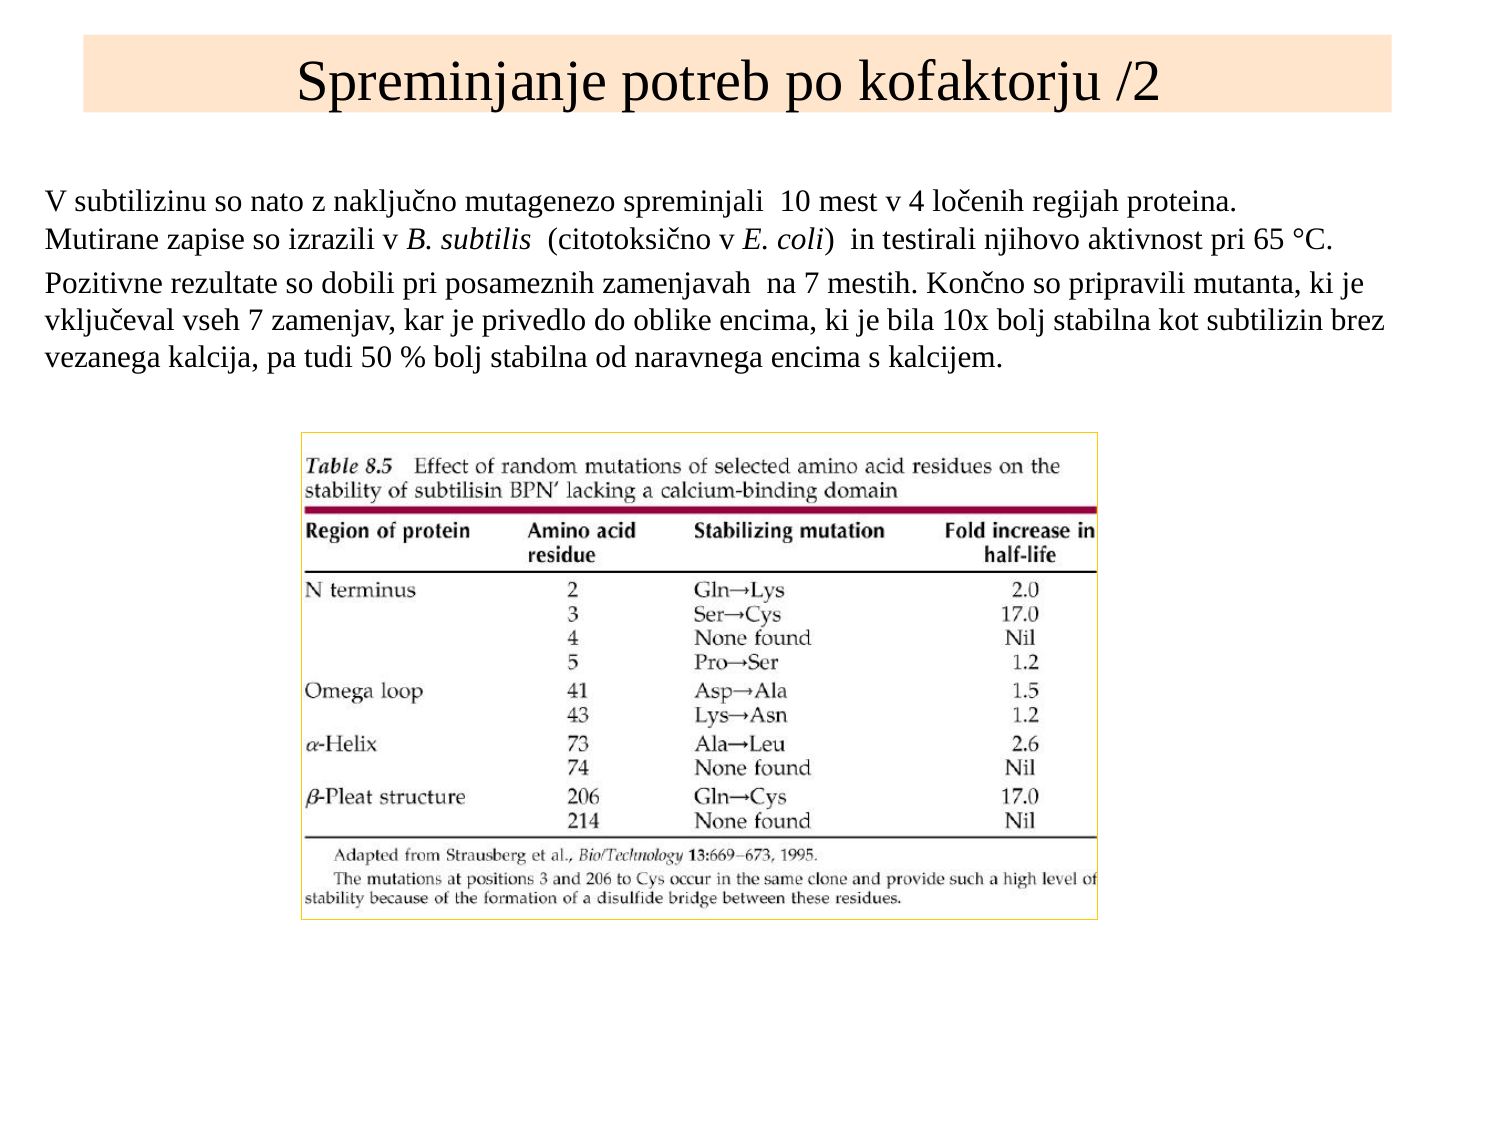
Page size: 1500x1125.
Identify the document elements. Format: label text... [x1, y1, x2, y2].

picture [301, 432, 1097, 919]
title Spreminjanje potreb po kofaktorju /2 [83, 34, 1392, 113]
list V subtilizinu so nato z naključno mutagenezo spreminjali 10 mest v 4 ločenih regijah proteina. Mutirane zapise so izrazili v B. subtilis (citotoksično v E. coli) in testirali njihovo aktivnost pri 65 °C. Pozitivne rezultate so dobili pri posameznih zamenjavah na 7 mestih. Končno so pripravili mutanta, ki je vključeval vseh 7 zamenjav, kar je privedlo do oblike encima, ki je bila 10x bolj stabilna kot subtilizin brez vezanega kalcija, pa tudi 50 % bolj stabilna od naravnega encima s kalcijem. [29, 173, 1471, 1082]
